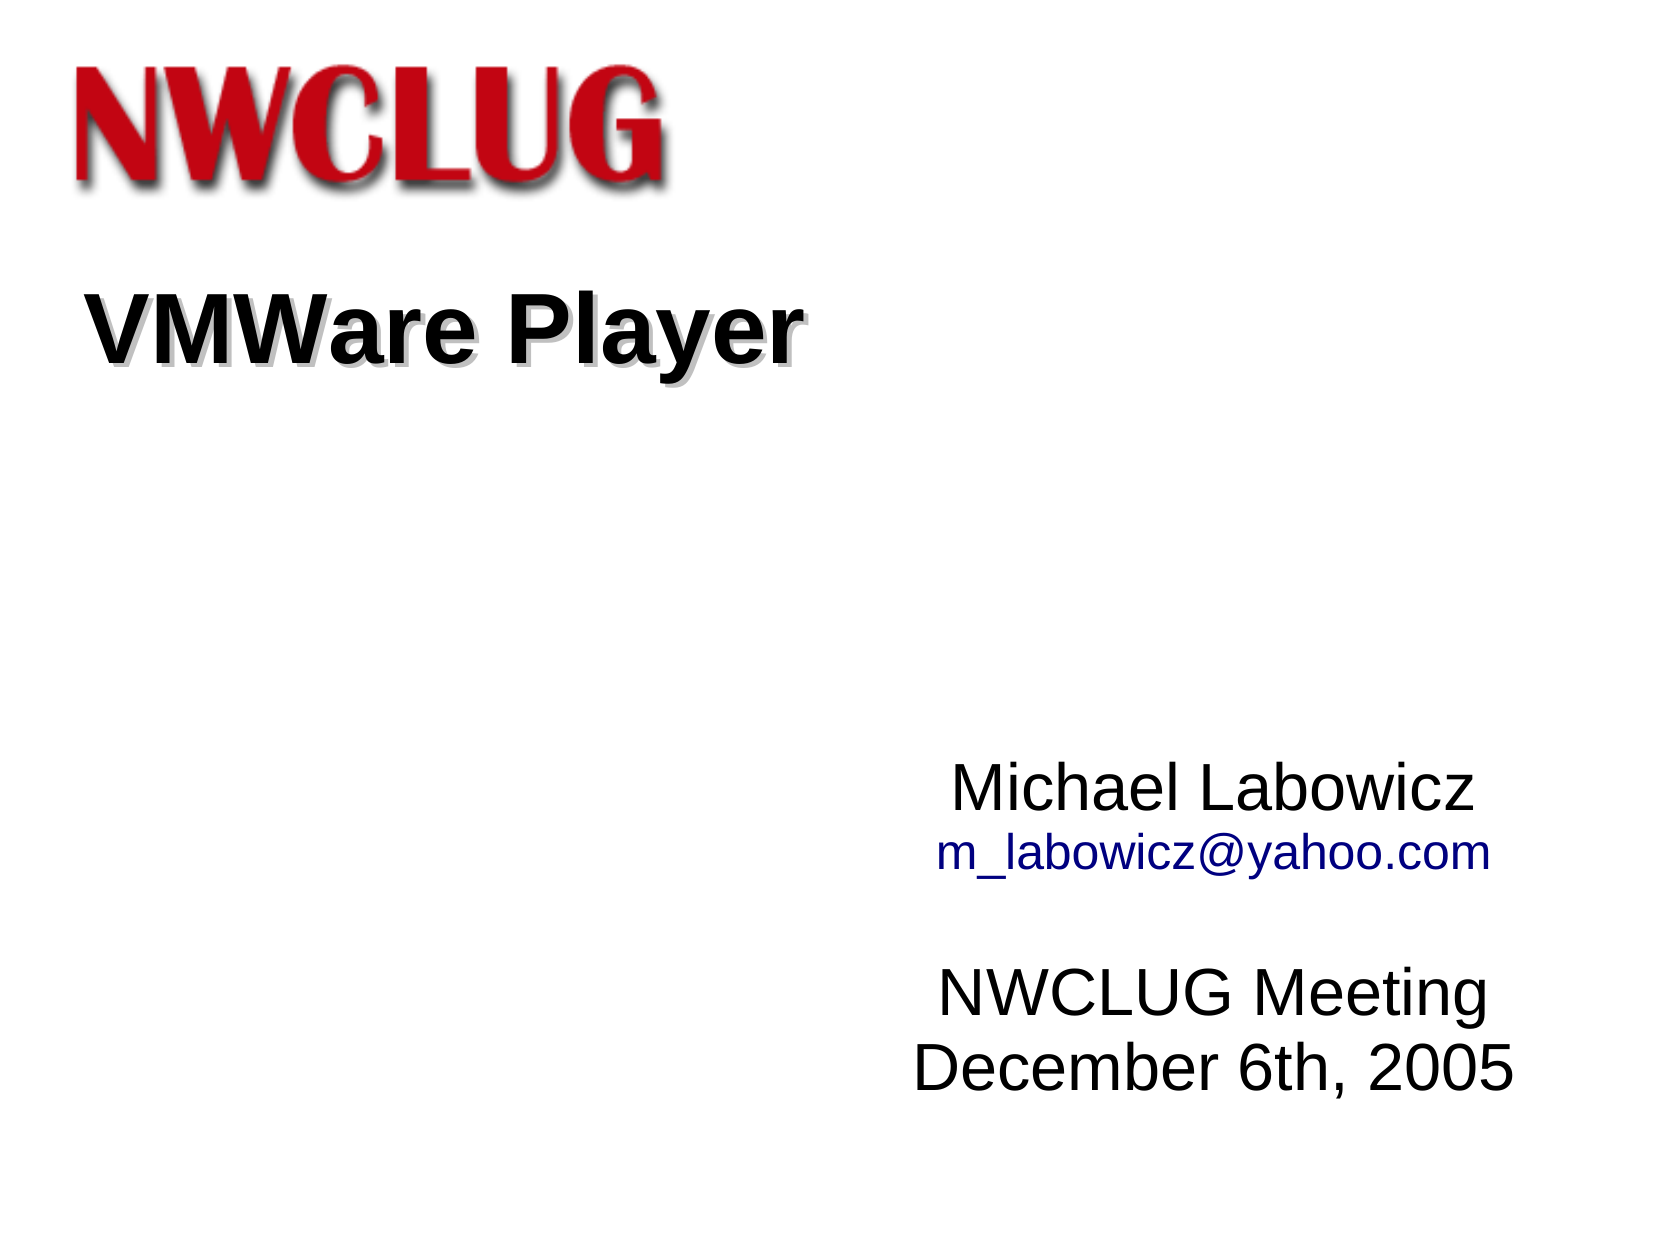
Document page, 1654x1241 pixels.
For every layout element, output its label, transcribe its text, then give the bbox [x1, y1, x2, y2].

title VMWare Player [51, 225, 839, 433]
subtitle Michael Labowicz m_labowicz@yahoo.com NWCLUG Meeting December 6th, 2005 [825, 749, 1568, 1180]
picture [37, 37, 713, 263]
